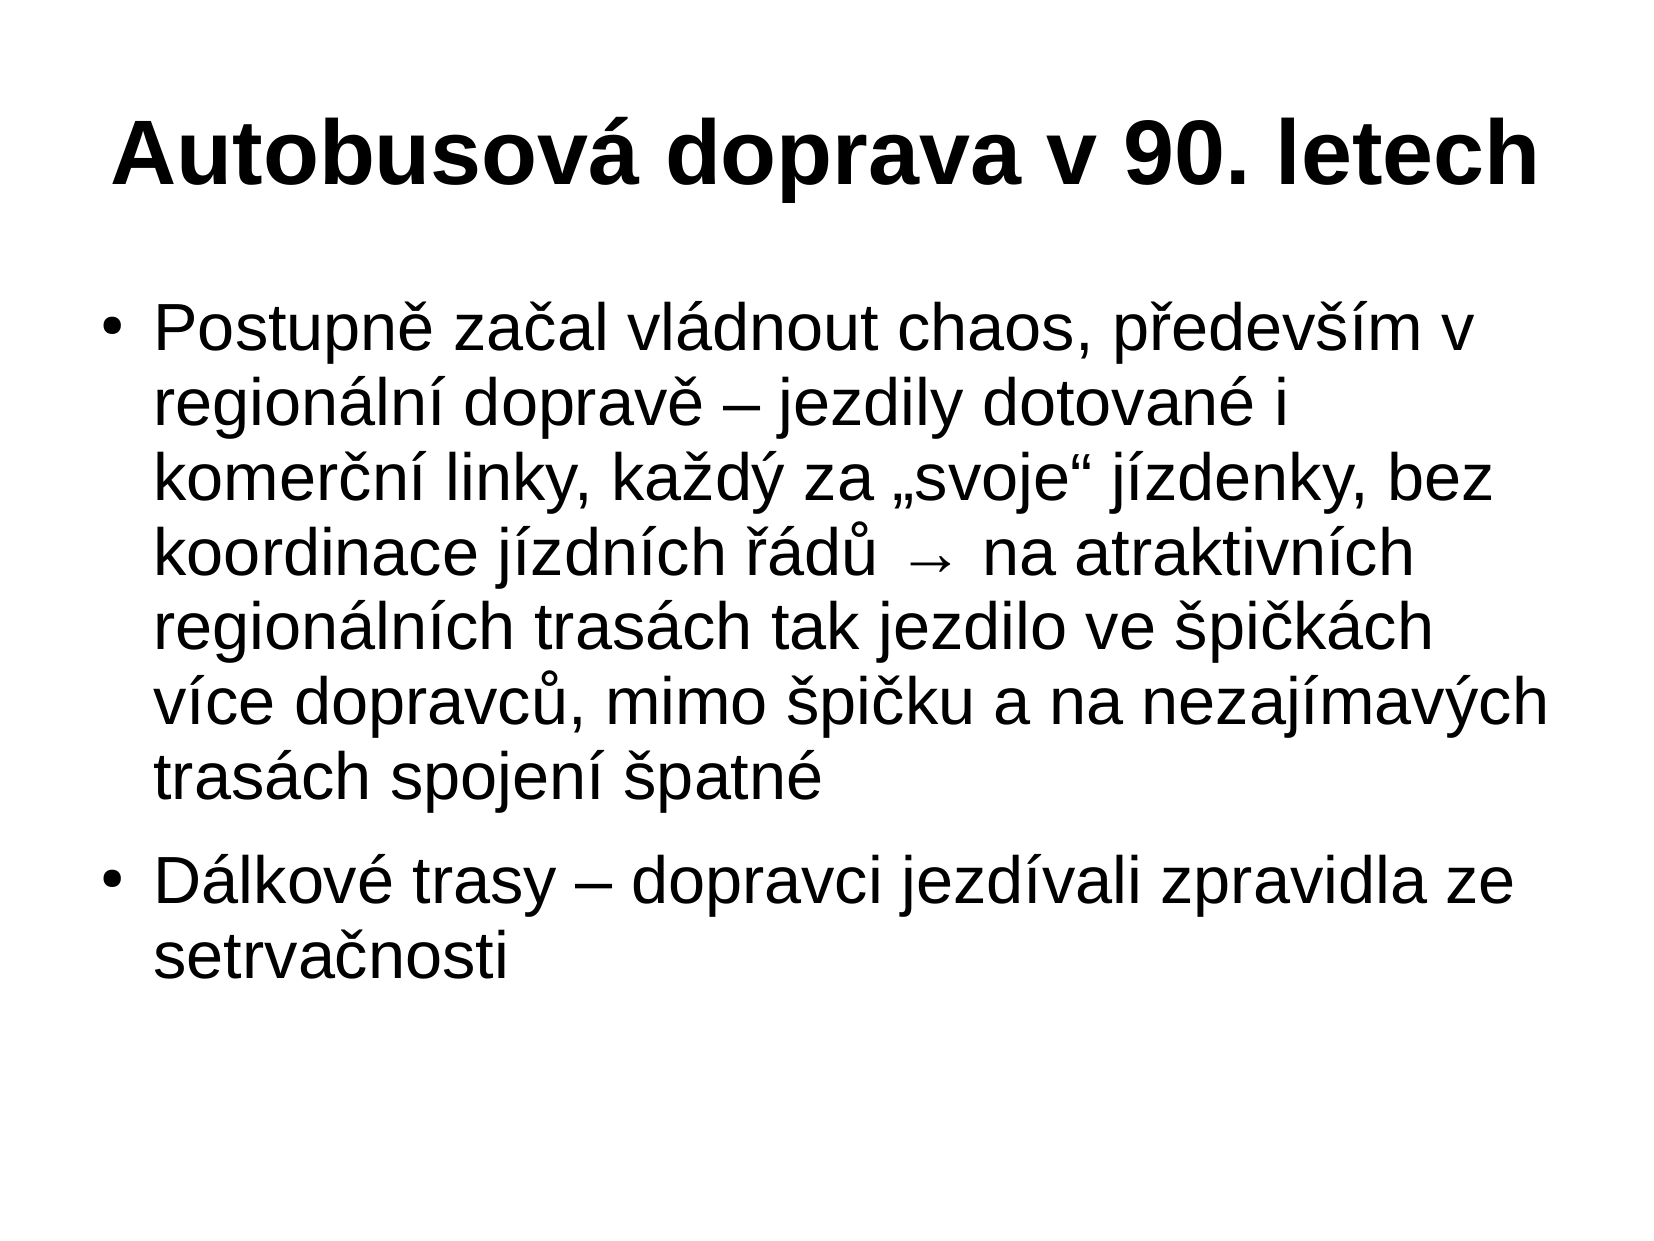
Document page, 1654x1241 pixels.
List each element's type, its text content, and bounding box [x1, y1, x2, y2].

title Autobusová doprava v 90. letech [82, 49, 1571, 257]
list Postupně začal vládnout chaos, především v regionální dopravě – jezdily dotované i komerční linky, každý za „svoje“ jízdenky, bez koordinace jízdních řádů → na atraktivních regionálních trasách tak jezdilo ve špičkách více dopravců, mimo špičku a na nezajímavých trasách spojení špatné Dálkové trasy – dopravci jezdívali zpravidla ze setrvačnosti [82, 290, 1571, 1109]
